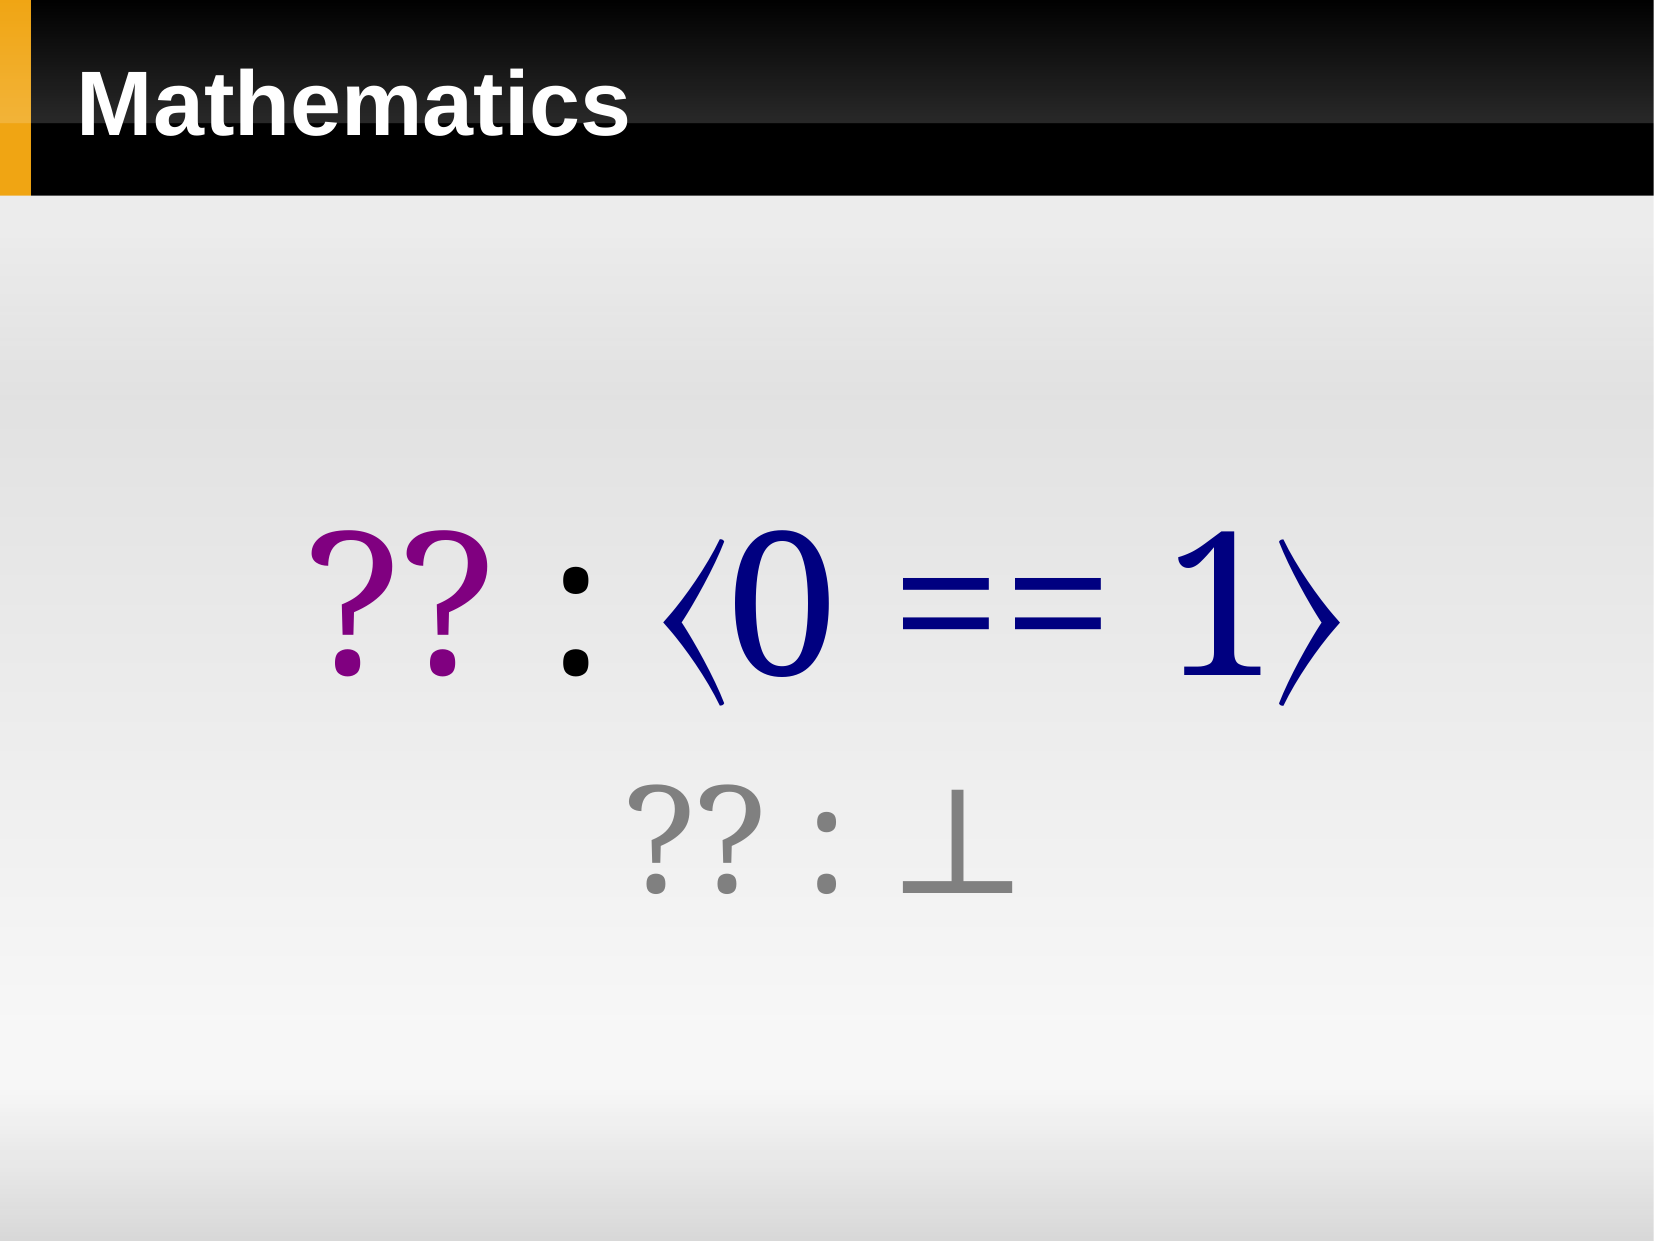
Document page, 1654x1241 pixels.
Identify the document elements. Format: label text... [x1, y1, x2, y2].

subtitle ?? : 〈0 == 1〉 ?? : ⊥ [82, 297, 1571, 1102]
title Mathematics [76, 7, 1565, 200]
picture [0, 0, 1654, 1241]
